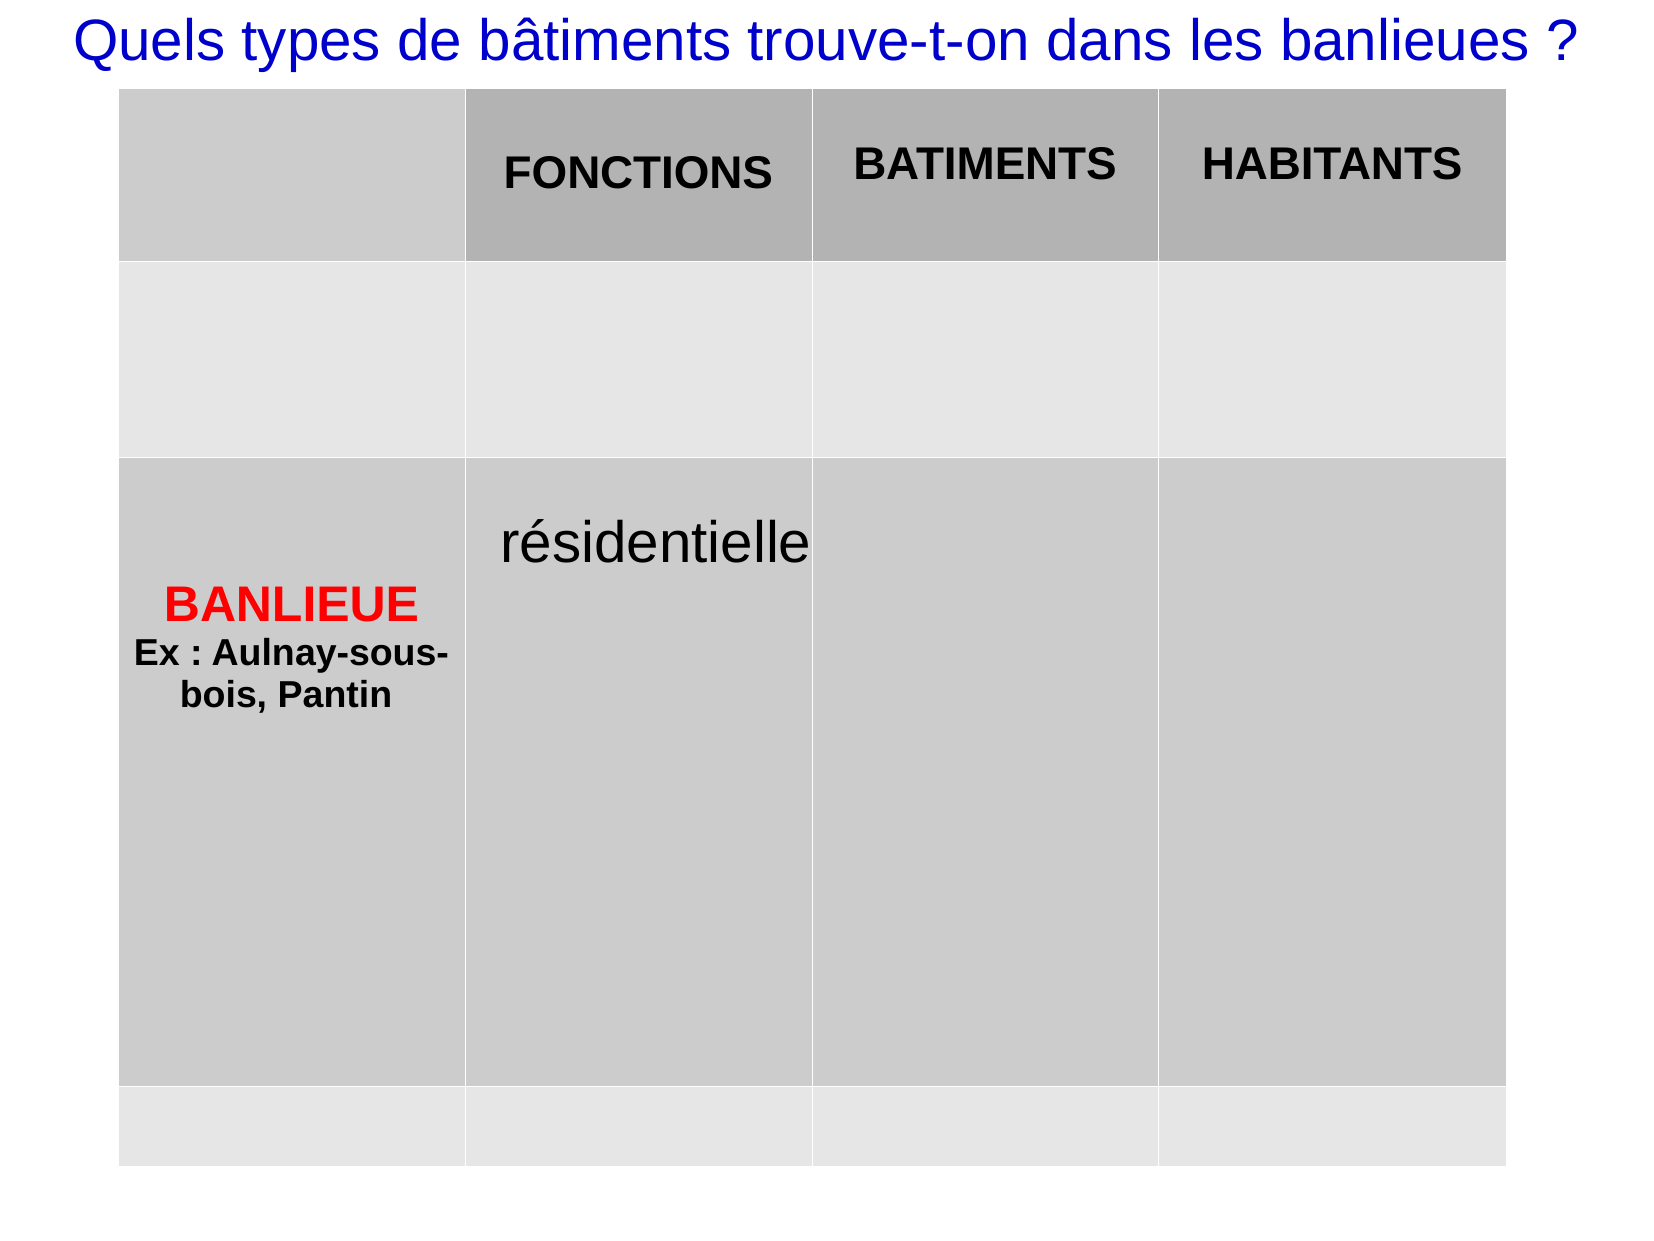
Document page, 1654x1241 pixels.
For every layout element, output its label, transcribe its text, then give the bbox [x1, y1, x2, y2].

table_cell [1159, 458, 1506, 1086]
table_cell [1159, 1087, 1506, 1166]
text_box résidentielle [485, 501, 827, 582]
table_header FONCTIONS [466, 89, 812, 261]
table_cell [466, 1087, 812, 1166]
table_cell [119, 1087, 465, 1166]
table_cell BANLIEUE Ex : Aulnay-sous-bois, Pantin [119, 458, 465, 1086]
text_box Quels types de bâtiments trouve-t-on dans les banlieues ? [0, 0, 1654, 80]
table_cell [813, 458, 1158, 1086]
table_cell [813, 262, 1158, 457]
table_header HABITANTS [1159, 89, 1506, 261]
table_cell [466, 458, 812, 1086]
table_cell [1159, 262, 1506, 457]
table_header [119, 89, 465, 261]
table_cell [119, 262, 465, 457]
table_header BATIMENTS [813, 89, 1158, 261]
table_cell [813, 1087, 1158, 1166]
table_cell [466, 262, 812, 457]
